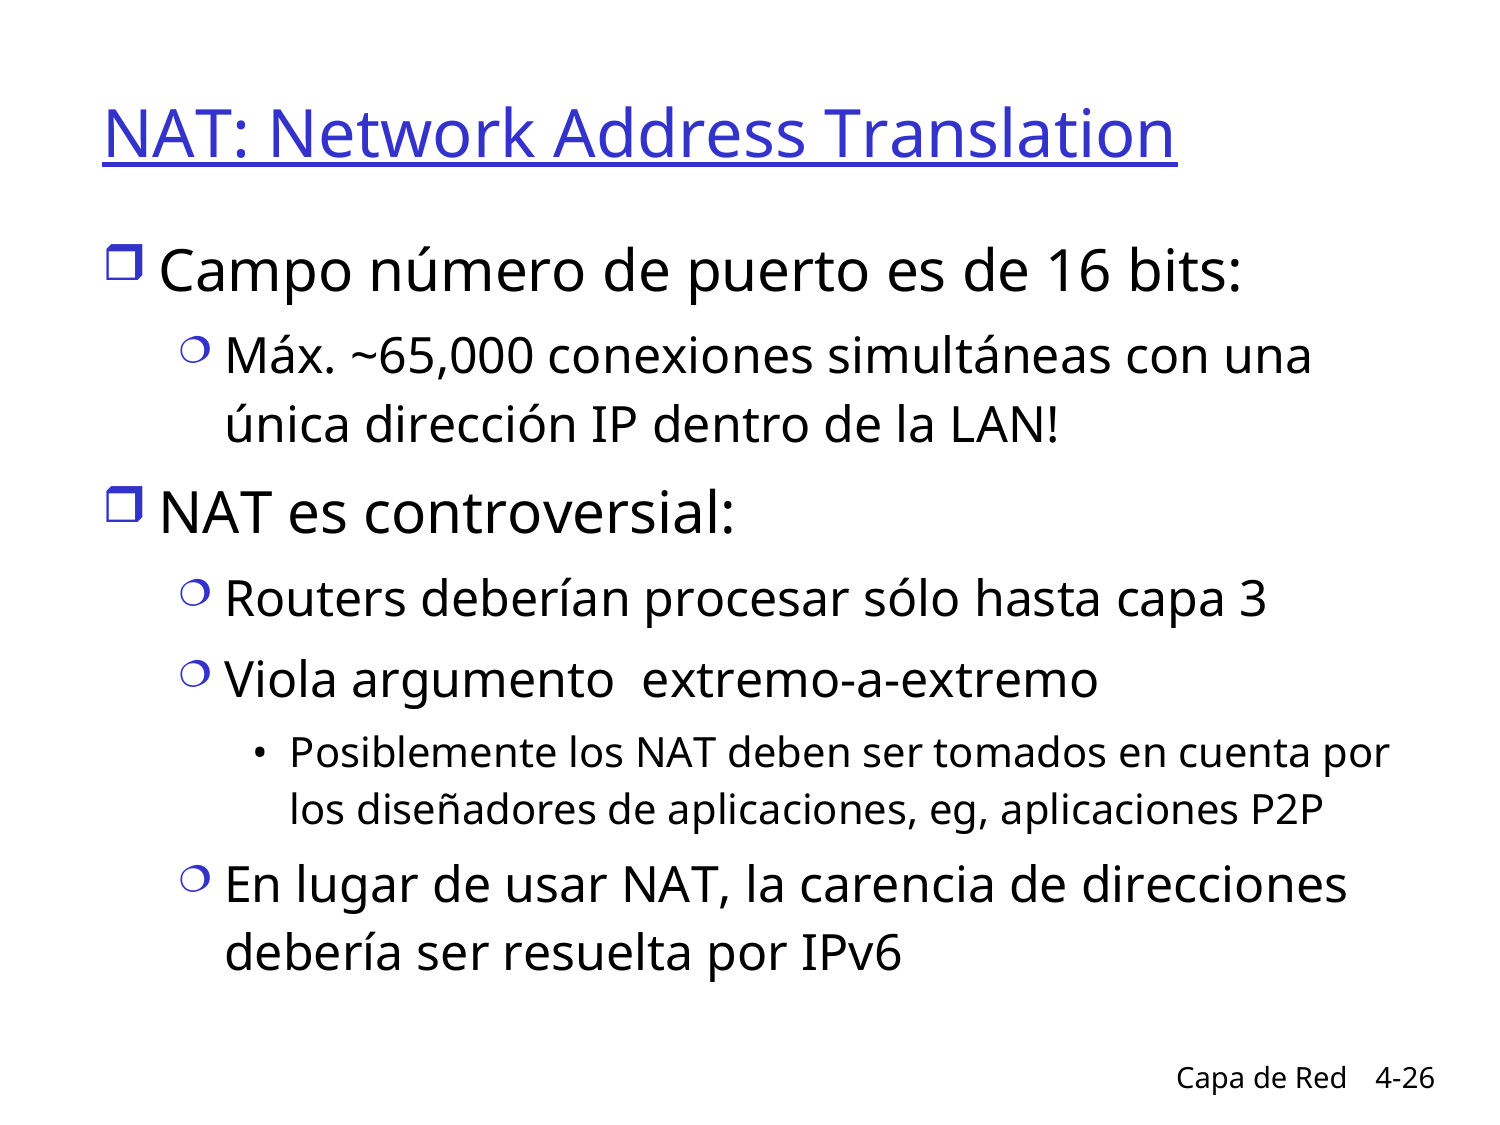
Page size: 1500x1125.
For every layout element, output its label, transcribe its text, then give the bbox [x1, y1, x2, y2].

title NAT: Network Address Translation [87, 37, 1363, 221]
list Campo número de puerto es de 16 bits: Máx. ~65,000 conexiones simultáneas con una única dirección IP dentro de la LAN! NAT es controversial: Routers deberían procesar sólo hasta capa 3 Viola argumento extremo-a-extremo Posiblemente los NAT deben ser tomados en cuenta por los diseñadores de aplicaciones, eg, aplicaciones P2P En lugar de usar NAT, la carencia de direcciones debería ser resuelta por IPv6 [87, 221, 1426, 984]
